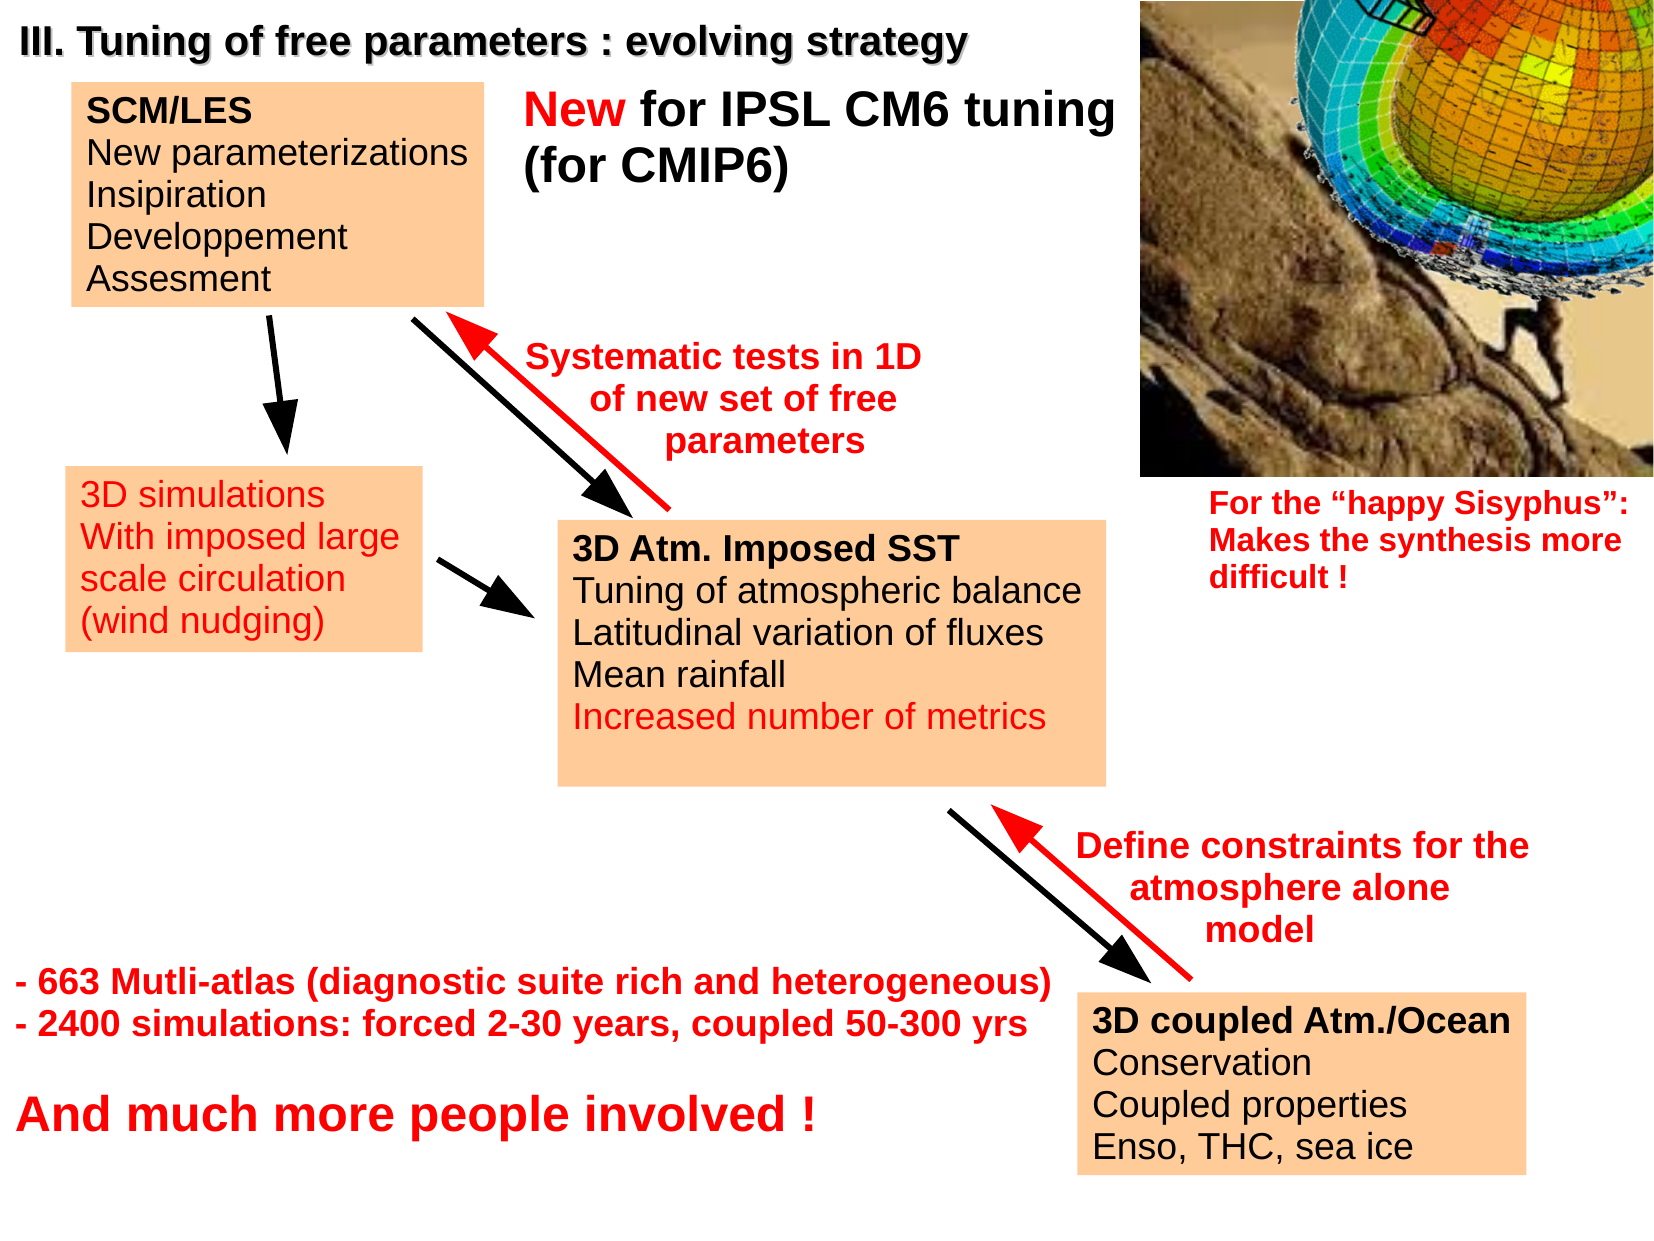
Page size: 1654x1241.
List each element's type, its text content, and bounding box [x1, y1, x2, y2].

text_box 3D coupled Atm./Ocean Conservation Coupled properties Enso, THC, sea ice [1078, 992, 1527, 1176]
picture [1140, 0, 1654, 477]
text_box - 663 Mutli-atlas (diagnostic suite rich and heterogeneous) - 2400 simulations: forced 2-30 years, coupled 50-300 yrs And much more people involved ! [0, 952, 1078, 1183]
picture [1140, 0, 1363, 10]
text_box Define constraints for the atmosphere alone model [1039, 817, 1595, 978]
text_box 3D Atm. Imposed SST Tuning of atmospheric balance Latitudinal variation of fluxes Mean rainfall Increased number of metrics [557, 519, 1107, 787]
text_box For the “happy Sisyphus”: Makes the synthesis more difficult ! [1194, 476, 1654, 637]
text_box Systematic tests in 1D of new set of free parameters [499, 328, 965, 489]
text_box III. Tuning of free parameters : evolving strategy [4, 10, 1507, 72]
text_box 3D simulations With imposed large scale circulation (wind nudging) [65, 466, 423, 653]
text_box New for IPSL CM6 tuning (for CMIP6) [508, 73, 1132, 202]
text_box SCM/LES New parameterizations Insipiration Developpement Assesment [71, 82, 485, 307]
